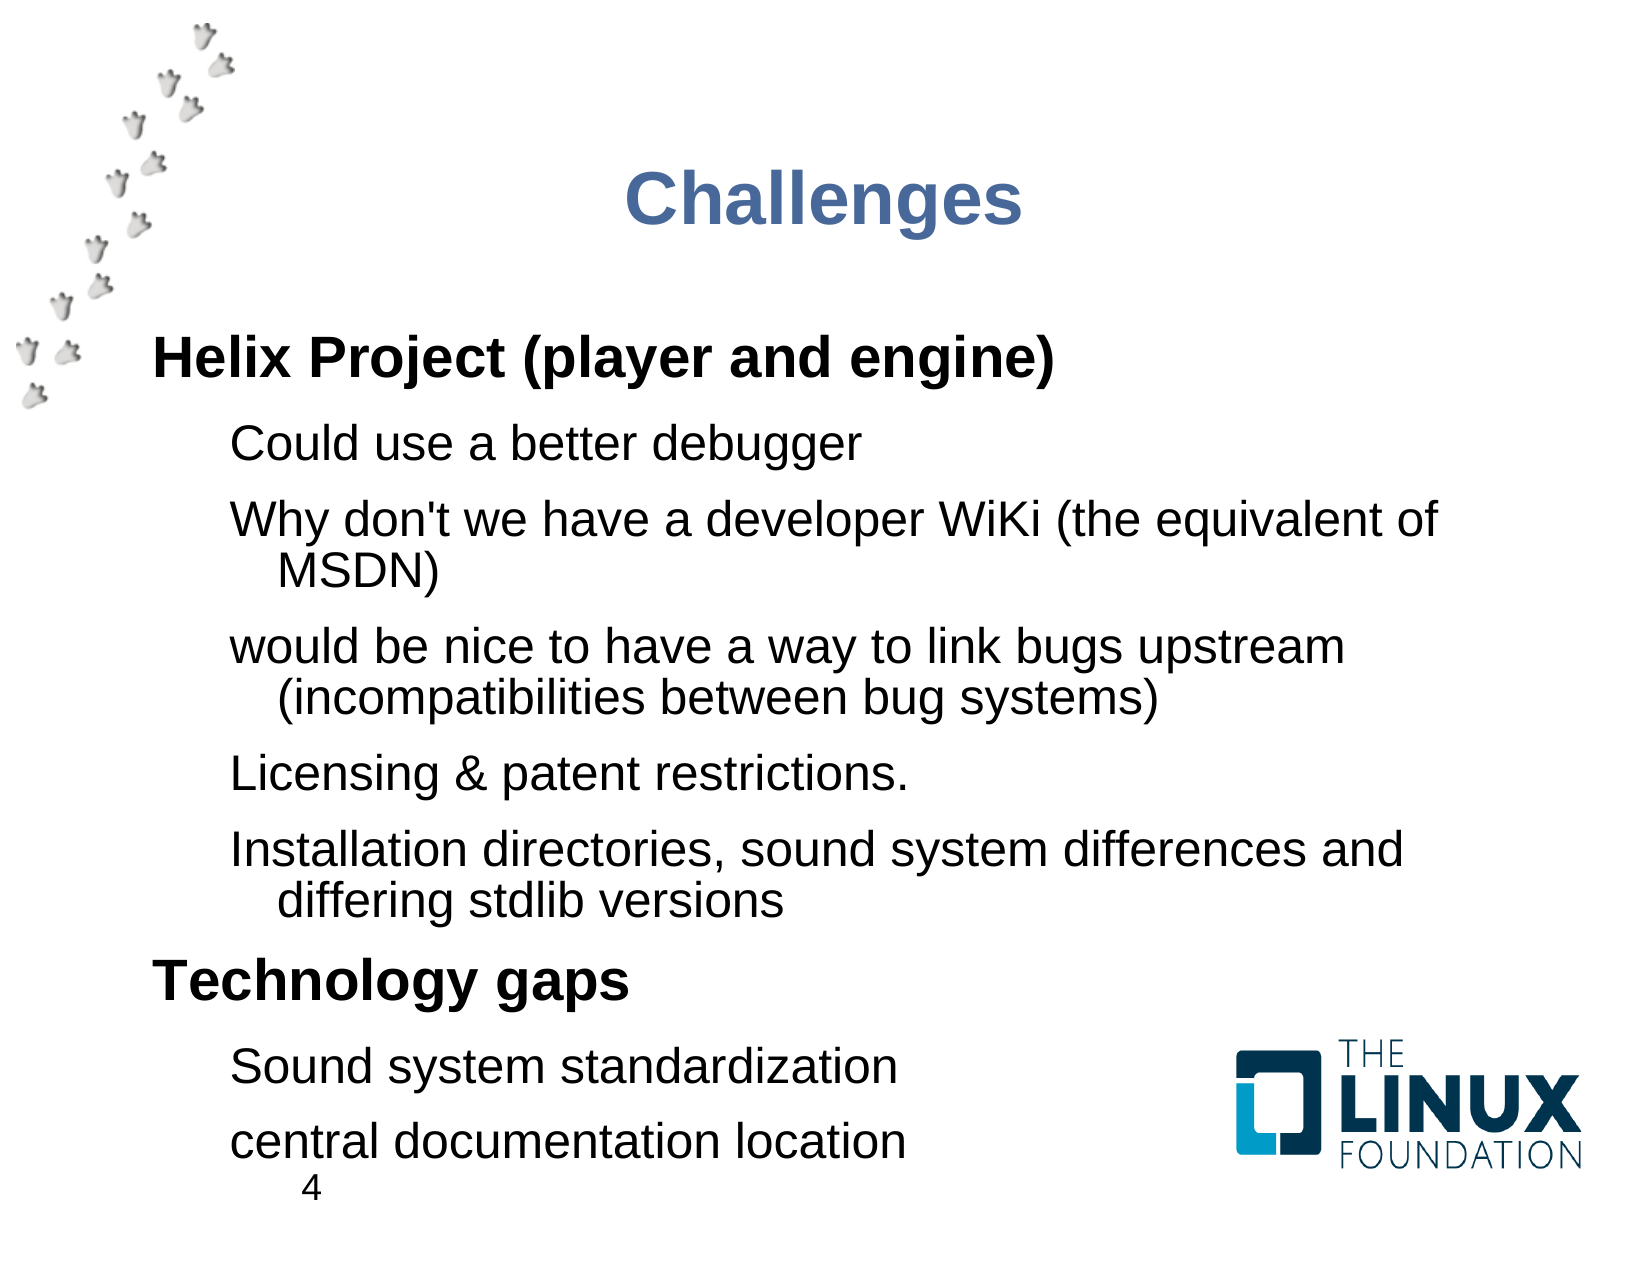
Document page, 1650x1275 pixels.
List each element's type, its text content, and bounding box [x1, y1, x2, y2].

picture [1216, 1012, 1613, 1200]
list Helix Project (player and engine) Could use a better debugger Why don't we have a developer WiKi (the equivalent of MSDN) would be nice to have a way to link bugs upstream (incompatibilities between bug systems) Licensing & patent restrictions. Installation directories, sound system differences and differing stdlib versions Technology gaps Sound system standardization central documentation location [135, 329, 1515, 1177]
title Challenges [135, 104, 1515, 299]
picture [16, 23, 235, 430]
